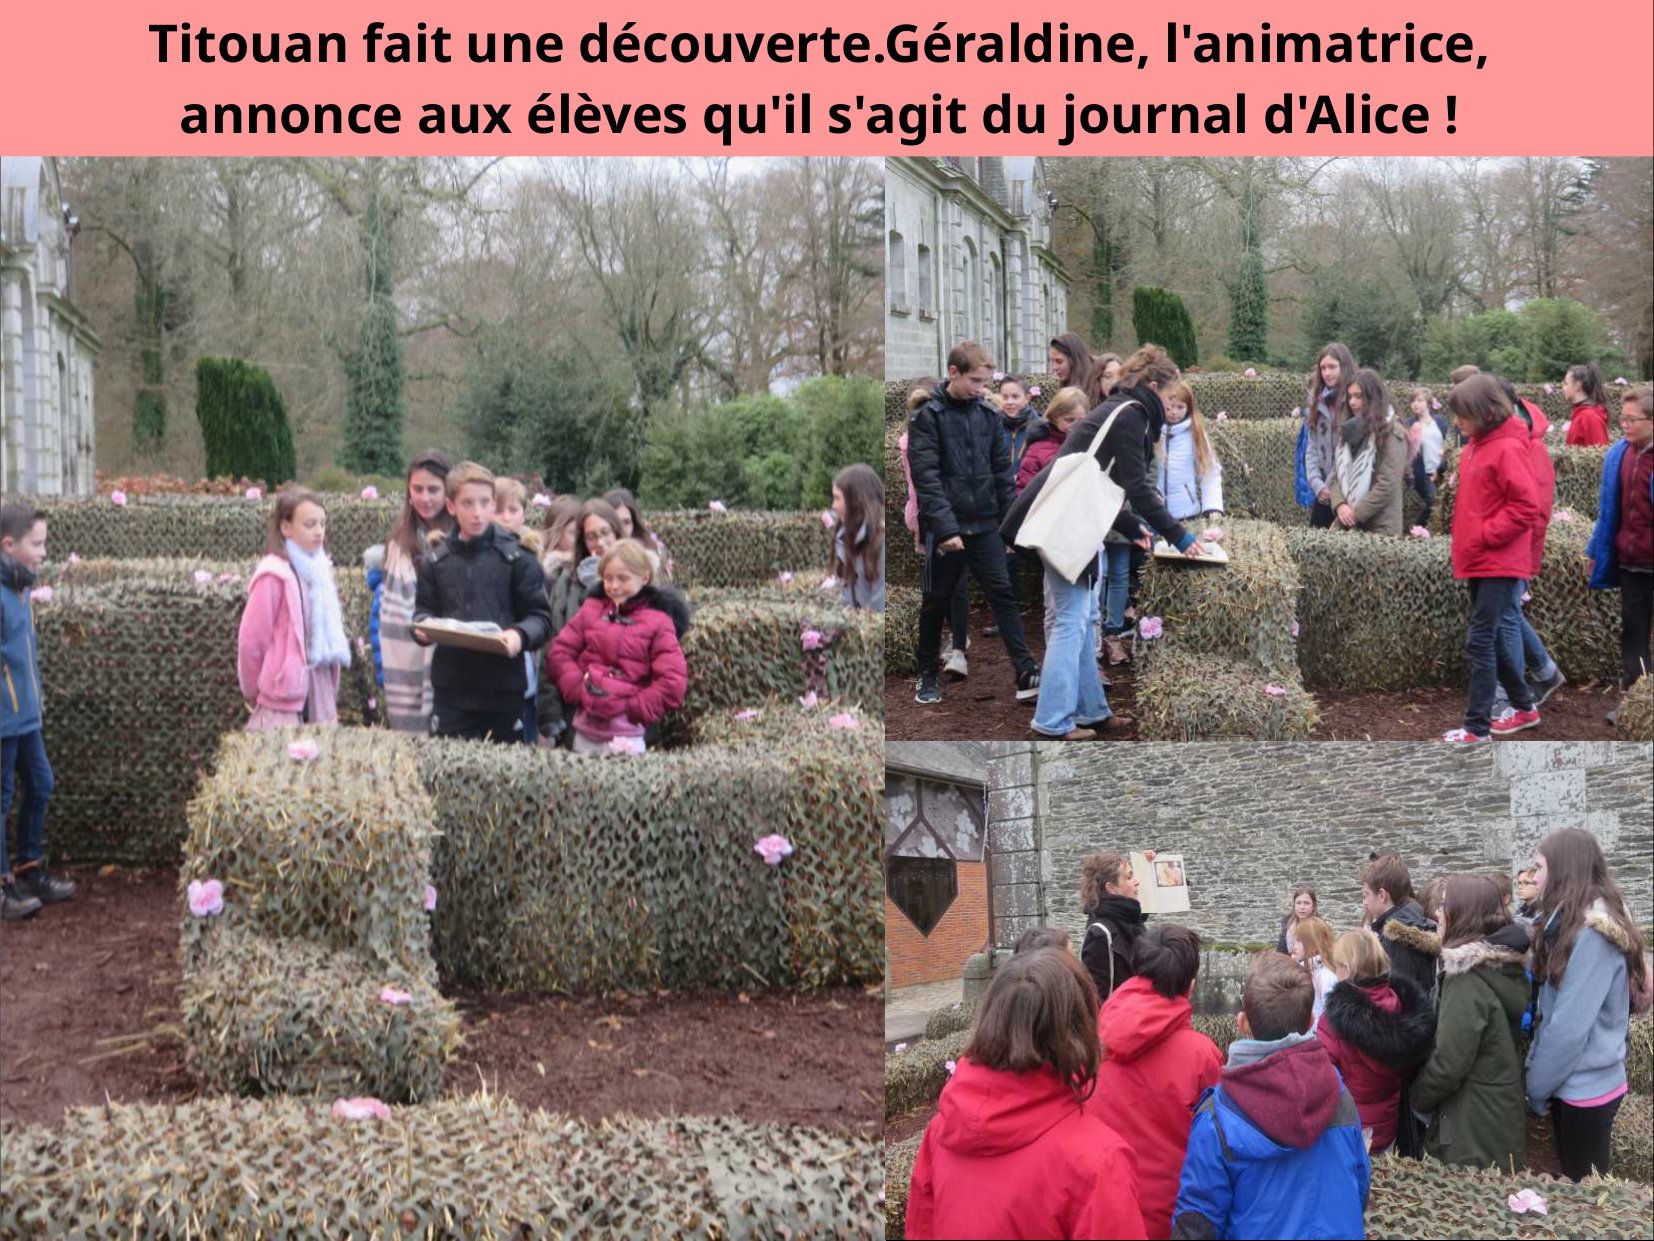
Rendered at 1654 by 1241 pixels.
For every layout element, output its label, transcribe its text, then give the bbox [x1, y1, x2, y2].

picture [0, 157, 1654, 1241]
text_box Titouan fait une découverte.Géraldine, l'animatrice, annonce aux élèves qu'il s'agit du journal d'Alice ! [0, 0, 1654, 148]
